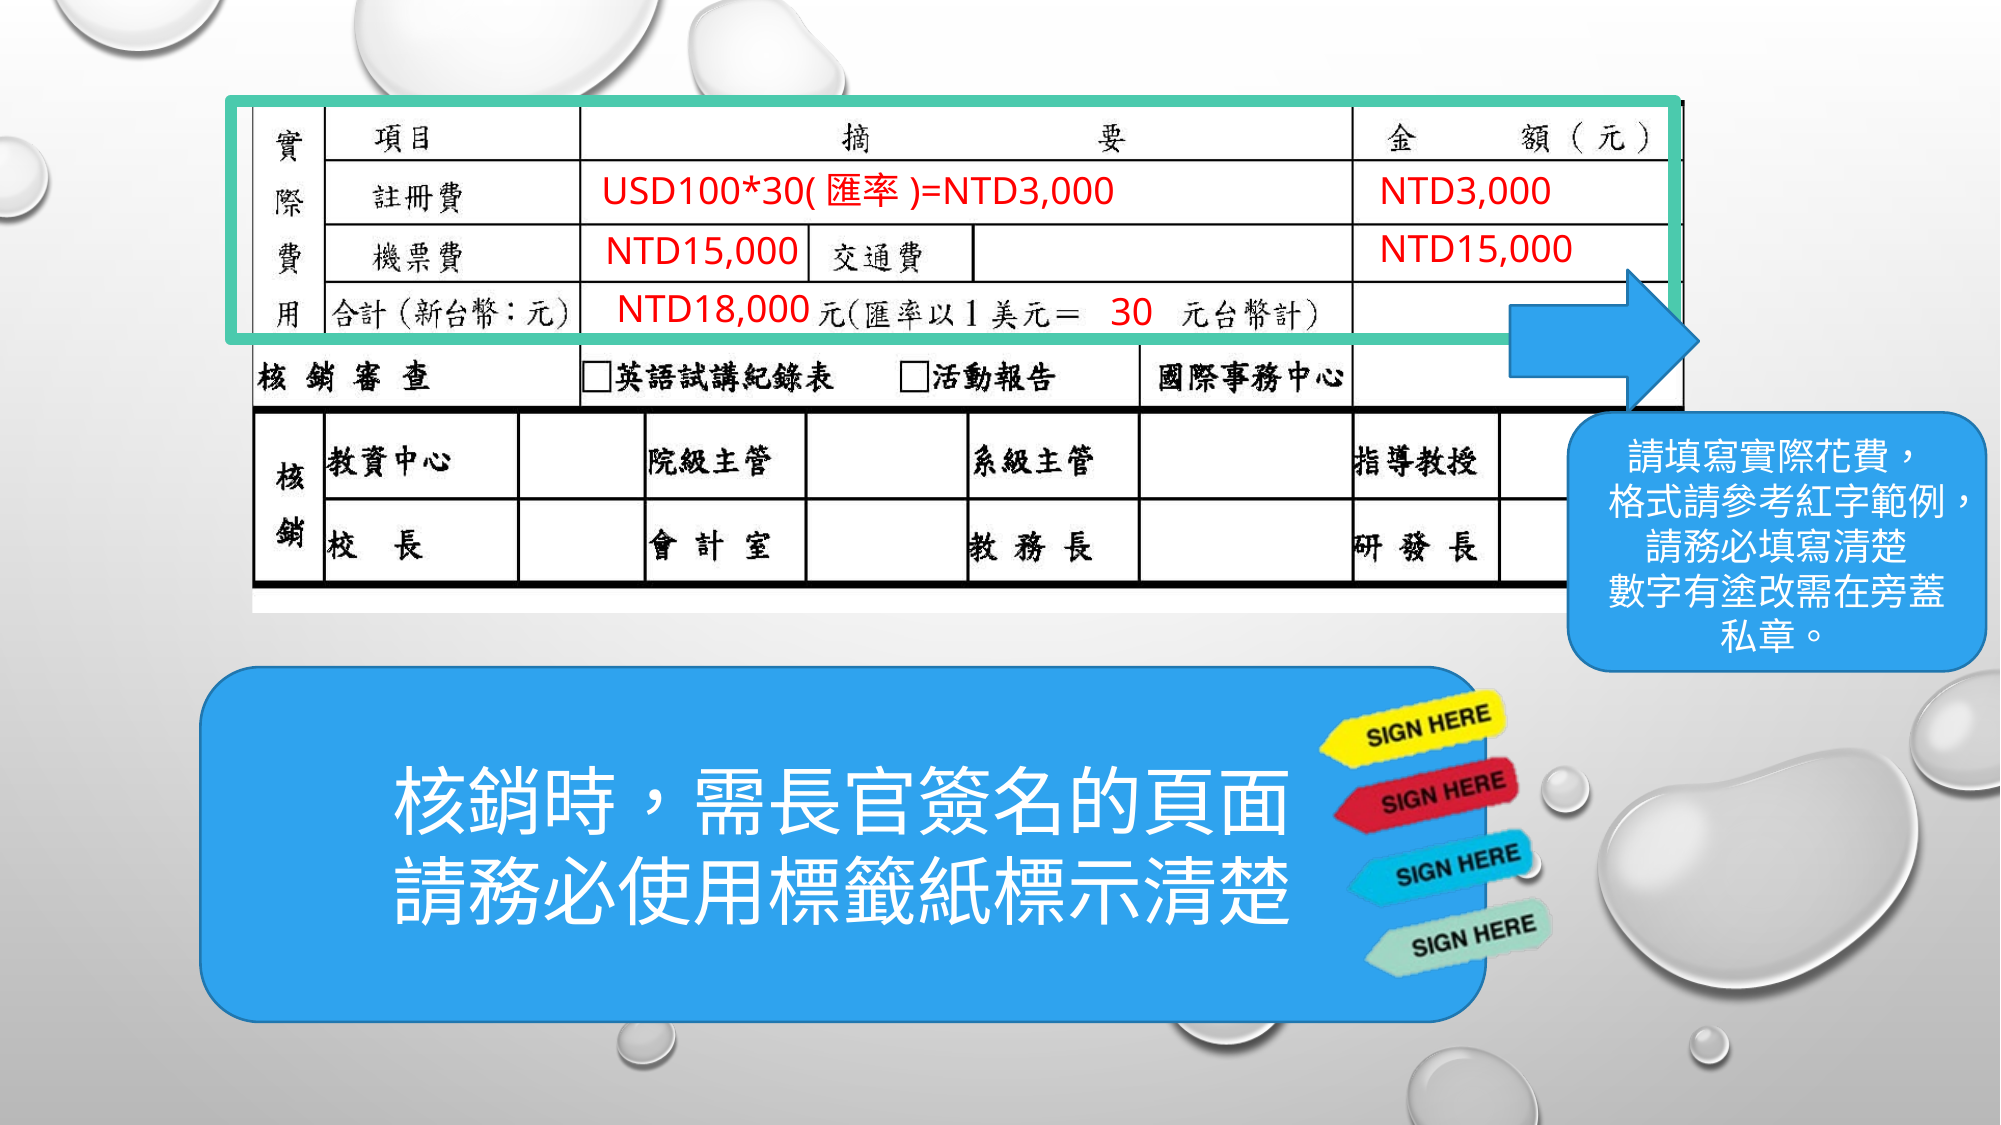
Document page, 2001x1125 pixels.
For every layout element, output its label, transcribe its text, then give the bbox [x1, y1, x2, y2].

text_box NTD3,000 [1364, 159, 1695, 217]
text_box [1509, 269, 1699, 412]
picture [252, 345, 1675, 1043]
picture [252, 107, 1668, 333]
text_box NTD15,000 [1364, 217, 2000, 279]
text_box USD100*30(匯率)=NTD3,000 [586, 160, 1312, 221]
text_box NTD15,000 [589, 219, 1316, 281]
text_box 請填寫實際花費， 格式請參考紅字範例， 請務必填寫清楚 數字有塗改需在旁蓋私章。 [1568, 412, 1987, 672]
text_box NTD18,000 [601, 277, 1327, 338]
picture [1681, 279, 1685, 326]
picture [1630, 357, 1685, 412]
picture [1681, 100, 1685, 159]
text_box 核銷時，需長官簽名的頁面 請務必使用標籤紙標示清楚 [200, 667, 1198, 1022]
picture [1638, 279, 1668, 309]
